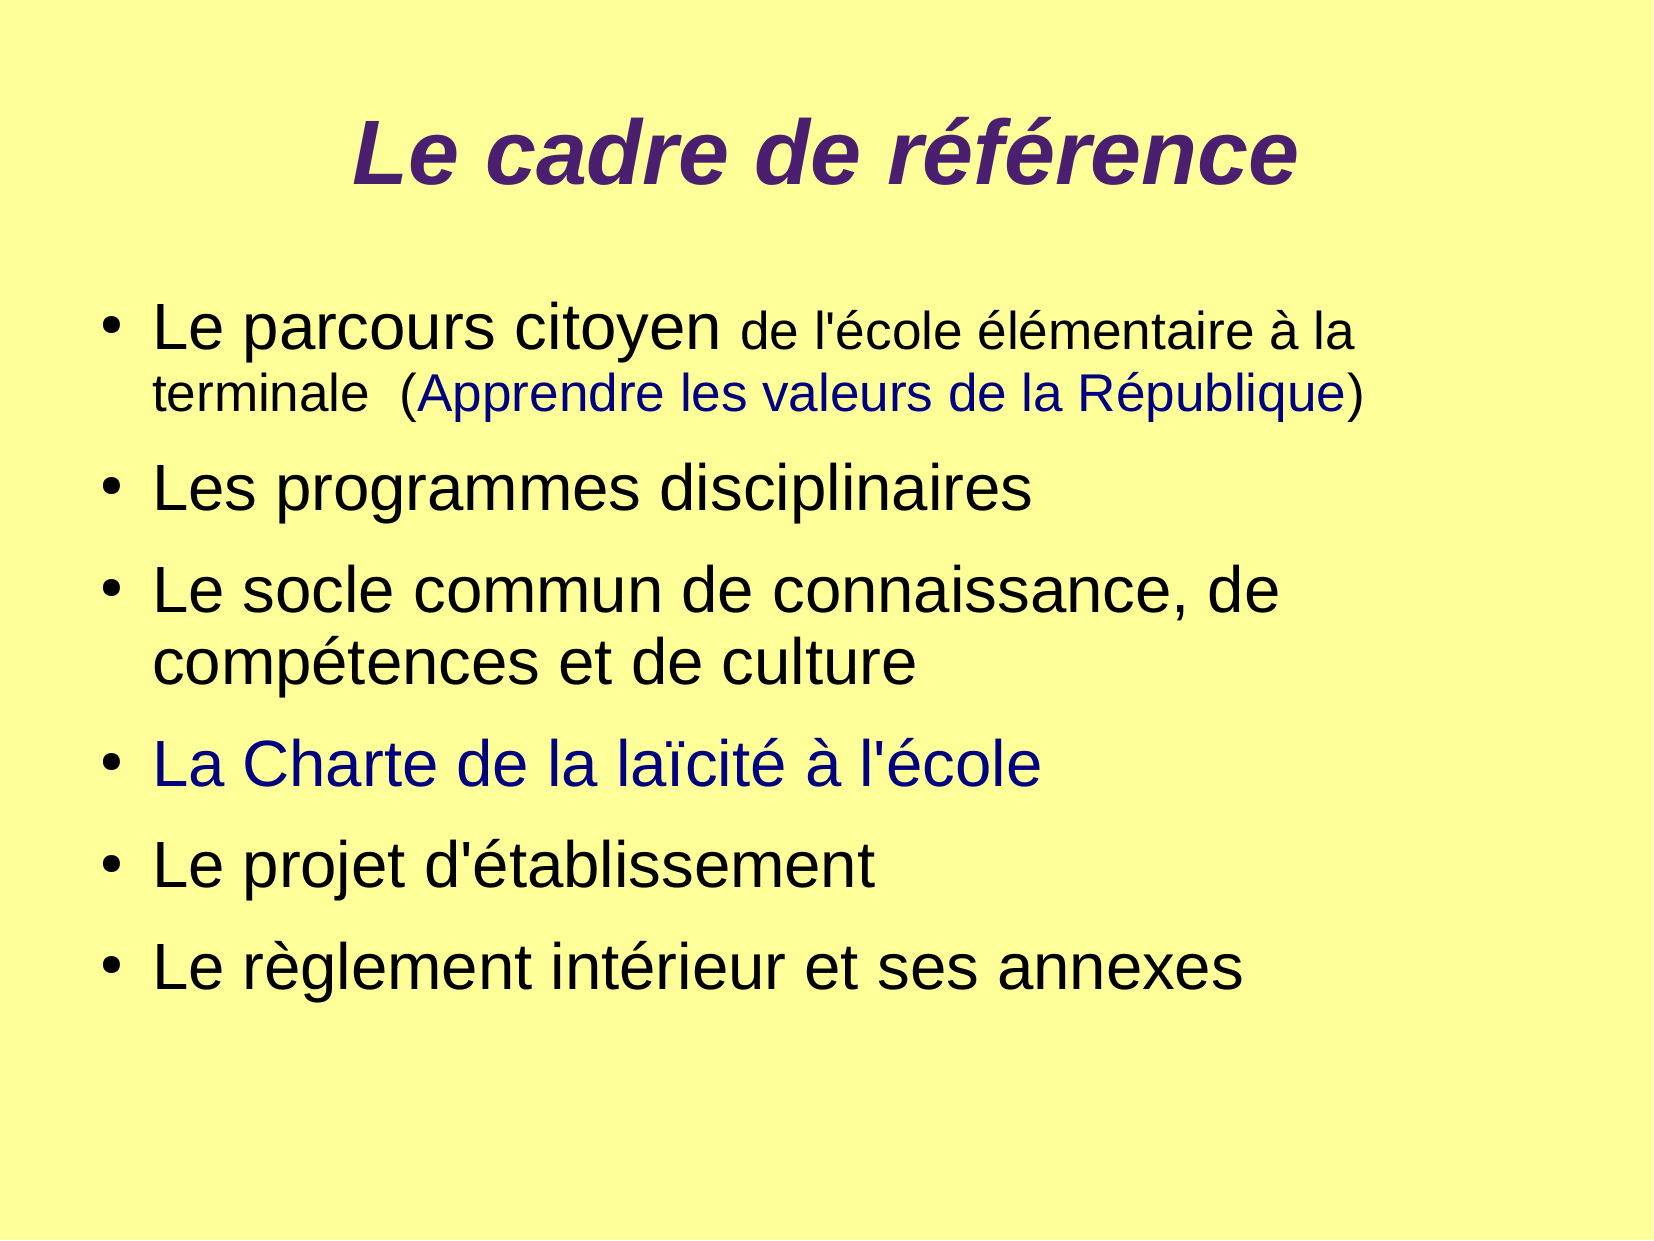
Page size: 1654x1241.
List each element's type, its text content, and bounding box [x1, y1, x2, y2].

title Le cadre de référence [82, 49, 1571, 257]
list Le parcours citoyen de l'école élémentaire à la terminale (Apprendre les valeurs de la République) Les programmes disciplinaires Le socle commun de connaissance, de compétences et de culture La Charte de la laïcité à l'école Le projet d'établissement Le règlement intérieur et ses annexes [82, 290, 1571, 1010]
